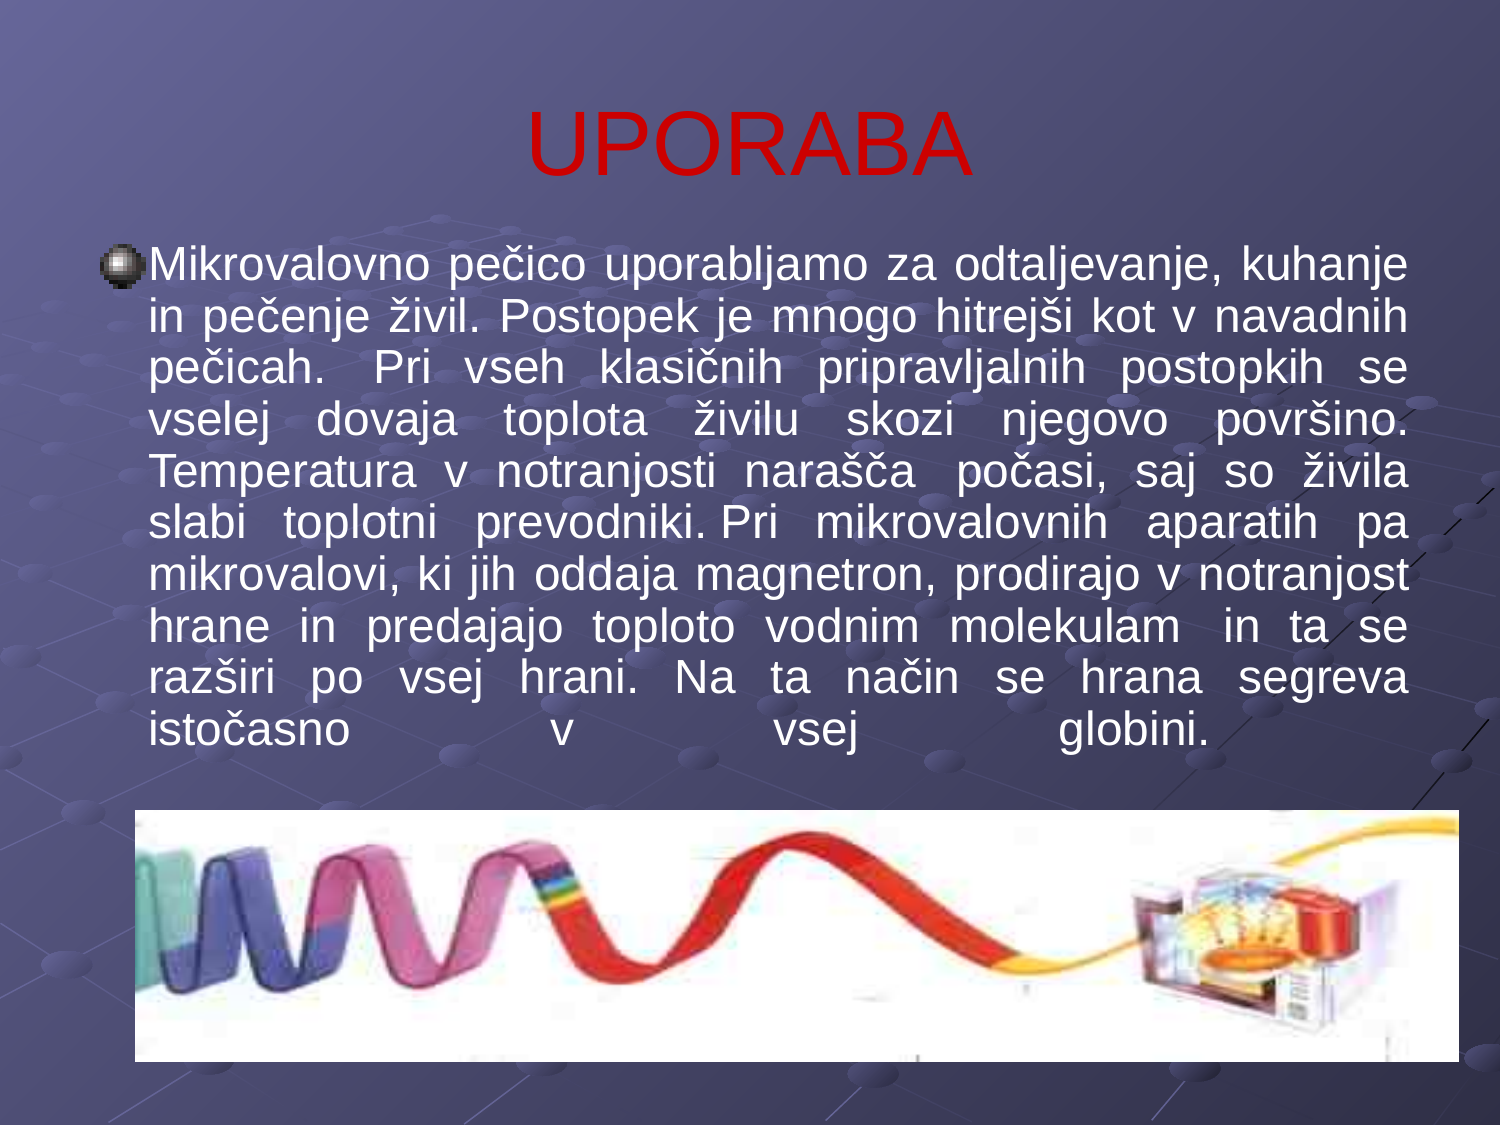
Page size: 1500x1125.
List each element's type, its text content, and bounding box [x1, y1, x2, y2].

title UPORABA [75, 45, 1425, 233]
list Mikrovalovno pečico uporabljamo za odtaljevanje, kuhanje in pečenje živil. Postopek je mnogo hitrejši kot v navadnih pečicah. Pri vseh klasičnih pripravljalnih postopkih se vselej dovaja toplota živilu skozi njegovo površino. Temperatura v notranjosti narašča počasi, saj so živila slabi toplotni prevodniki. Pri mikrovalovnih aparatih pa mikrovalovi, ki jih oddaja magnetron, prodirajo v notranjost hrane in predajajo toploto vodnim molekulam in ta se razširi po vsej hrani. Na ta način se hrana segreva istočasno v vsej globini. [76, 231, 1427, 976]
picture [135, 810, 1459, 1062]
